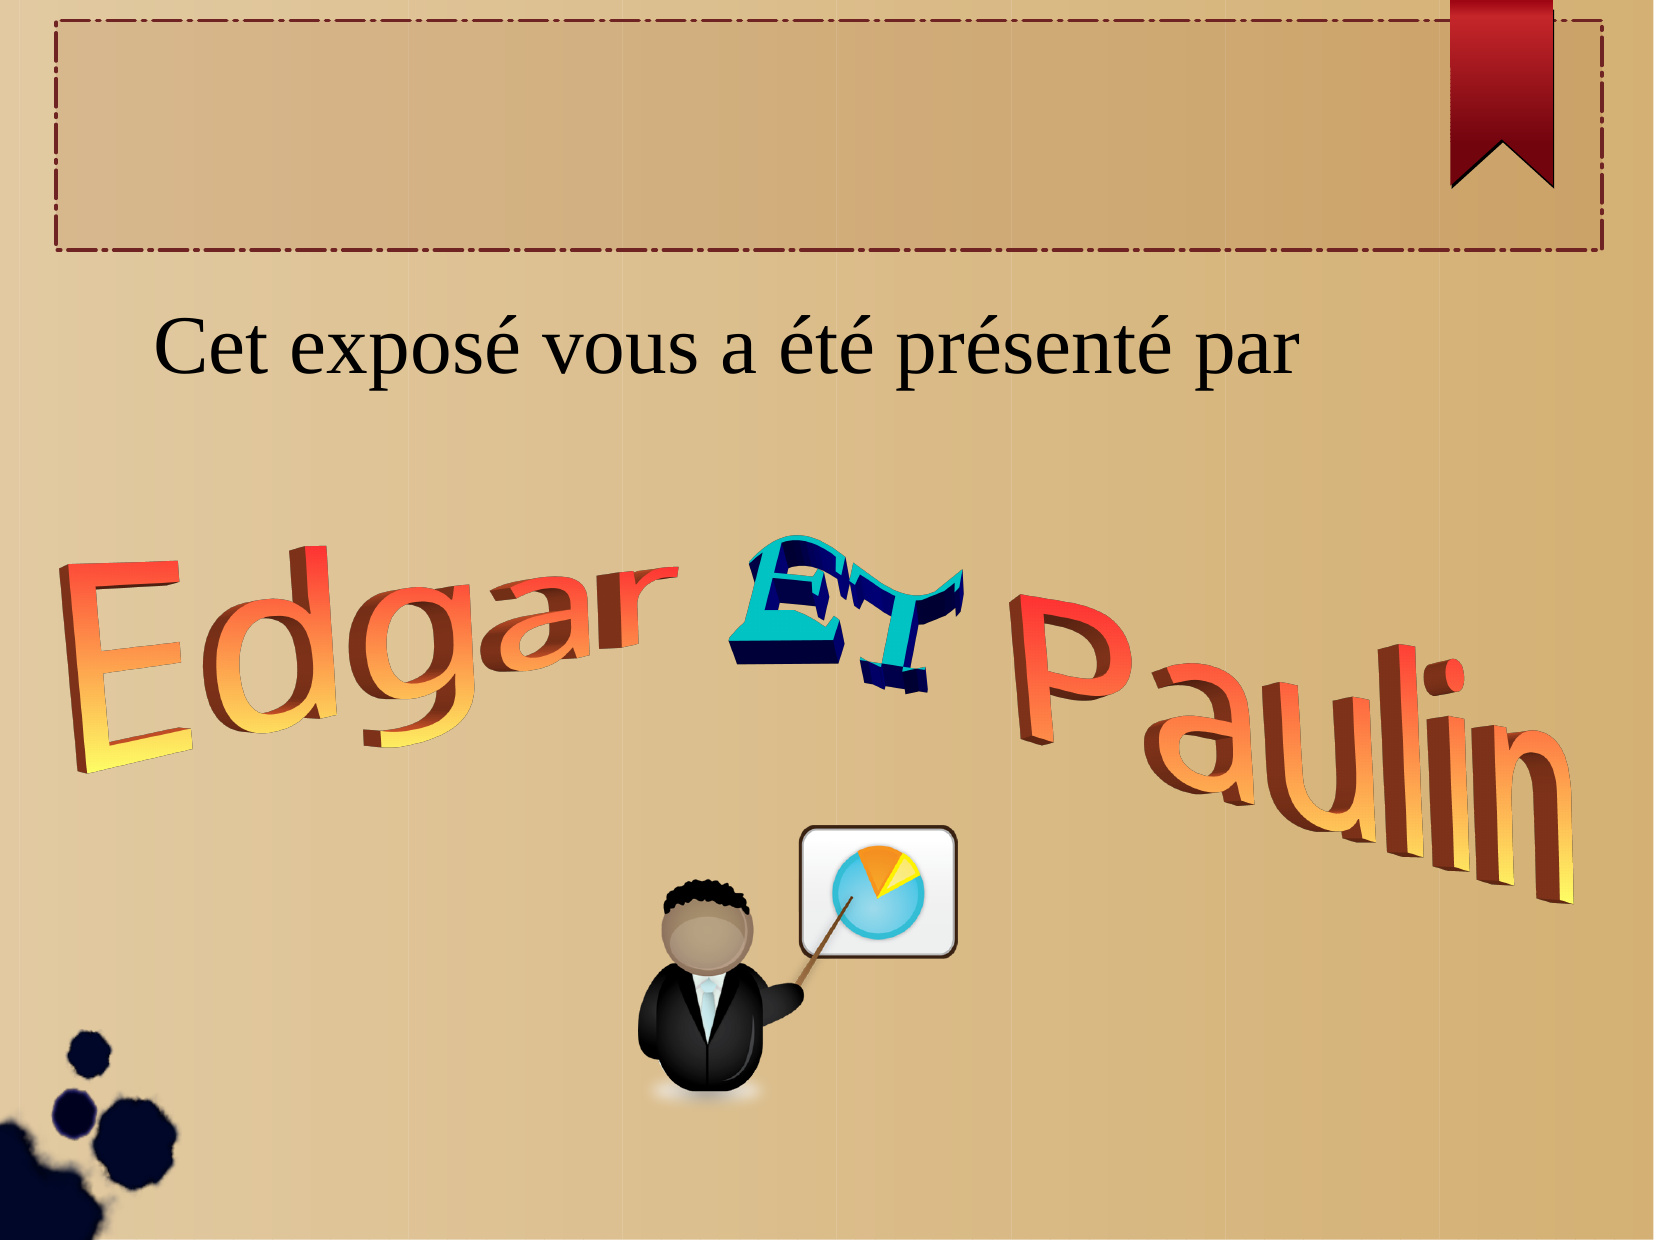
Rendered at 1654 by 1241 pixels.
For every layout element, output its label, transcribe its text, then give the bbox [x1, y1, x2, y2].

list Cet exposé vous a été présenté par [82, 299, 1571, 1019]
picture [620, 797, 975, 1112]
